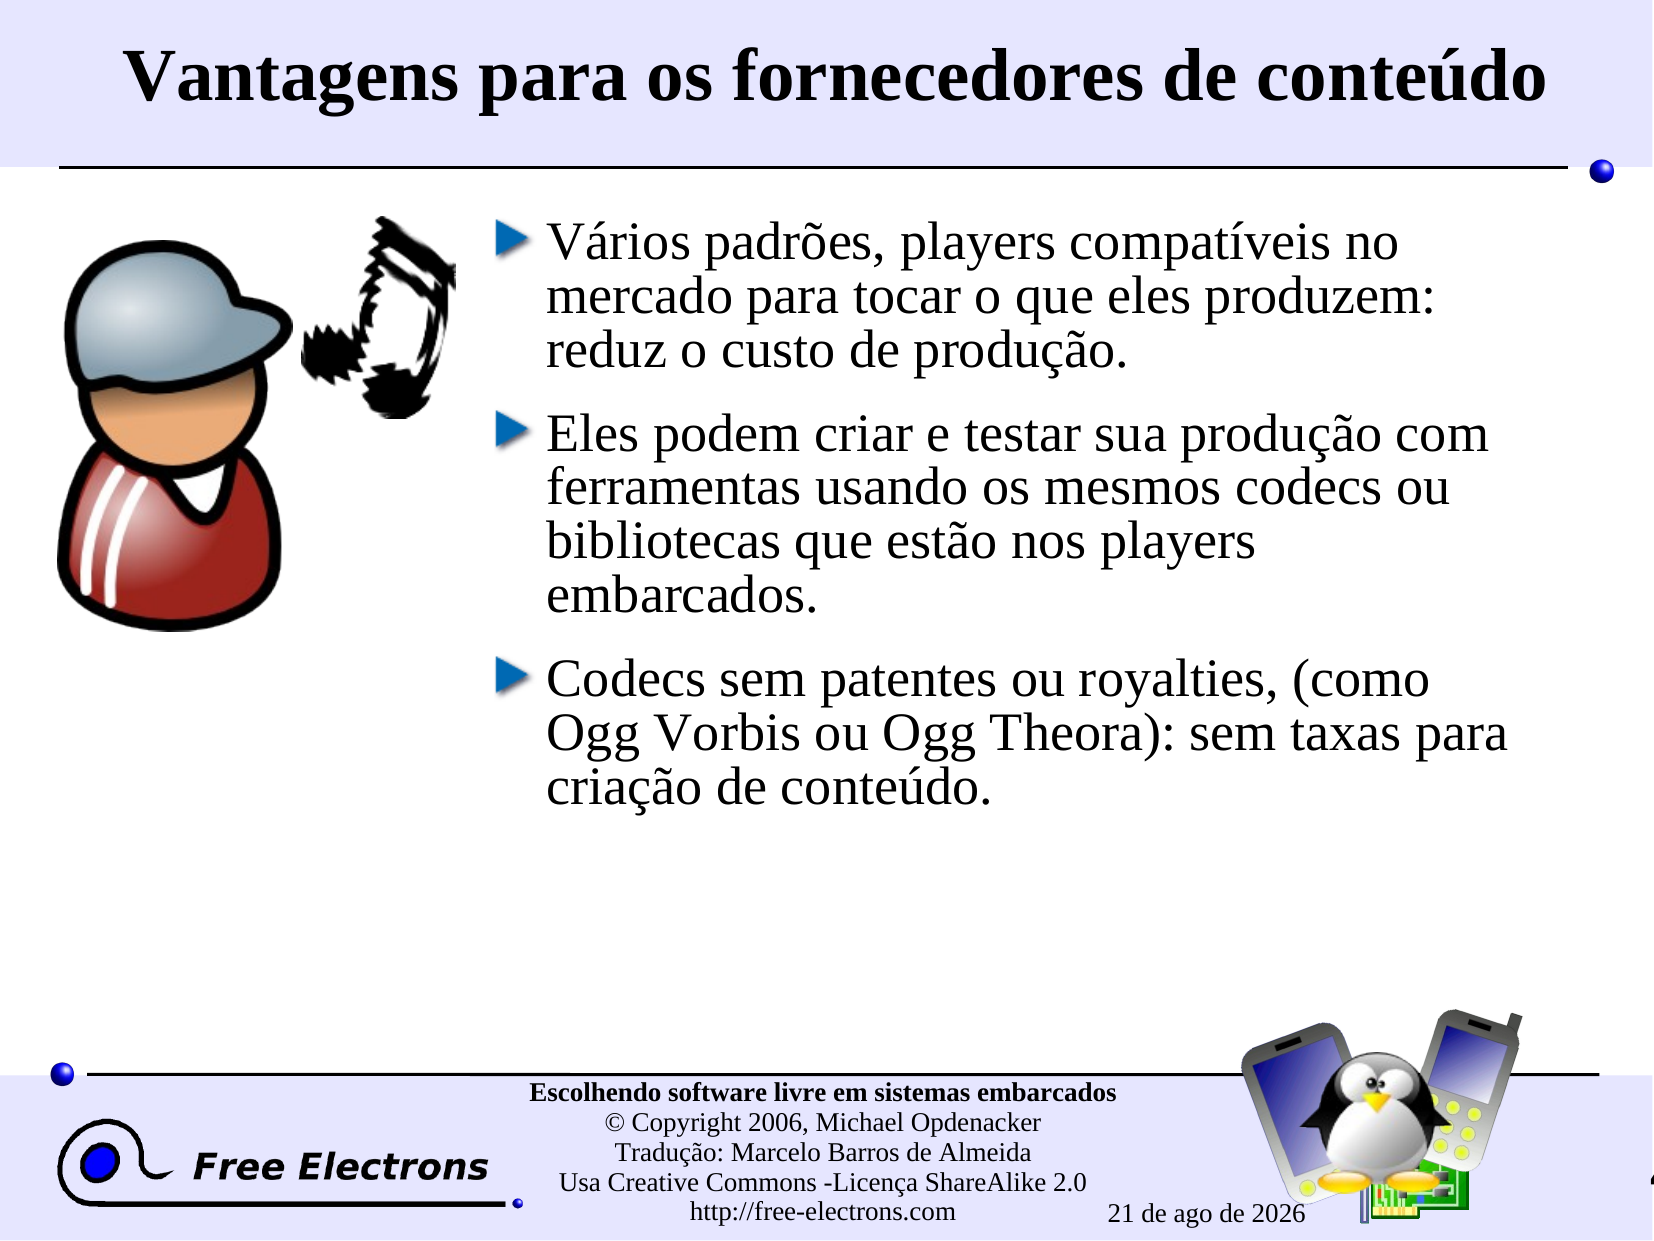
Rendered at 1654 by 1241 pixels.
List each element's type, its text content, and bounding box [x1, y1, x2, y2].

list Vários padrões, players compatíveis no mercado para tocar o que eles produzem: reduz o custo de produção. Eles podem criar e testar sua produção com ferramentas usando os mesmos codecs ou bibliotecas que estão nos players embarcados. Codecs sem patentes ou royalties, (como Ogg Vorbis ou Ogg Theora): sem taxas para criação de conteúdo. [475, 216, 1518, 1067]
title Vantagens para os fornecedores de conteúdo [33, 25, 1603, 124]
picture [57, 240, 293, 632]
picture [1231, 1008, 1537, 1241]
picture [301, 216, 456, 419]
picture [50, 1108, 527, 1216]
